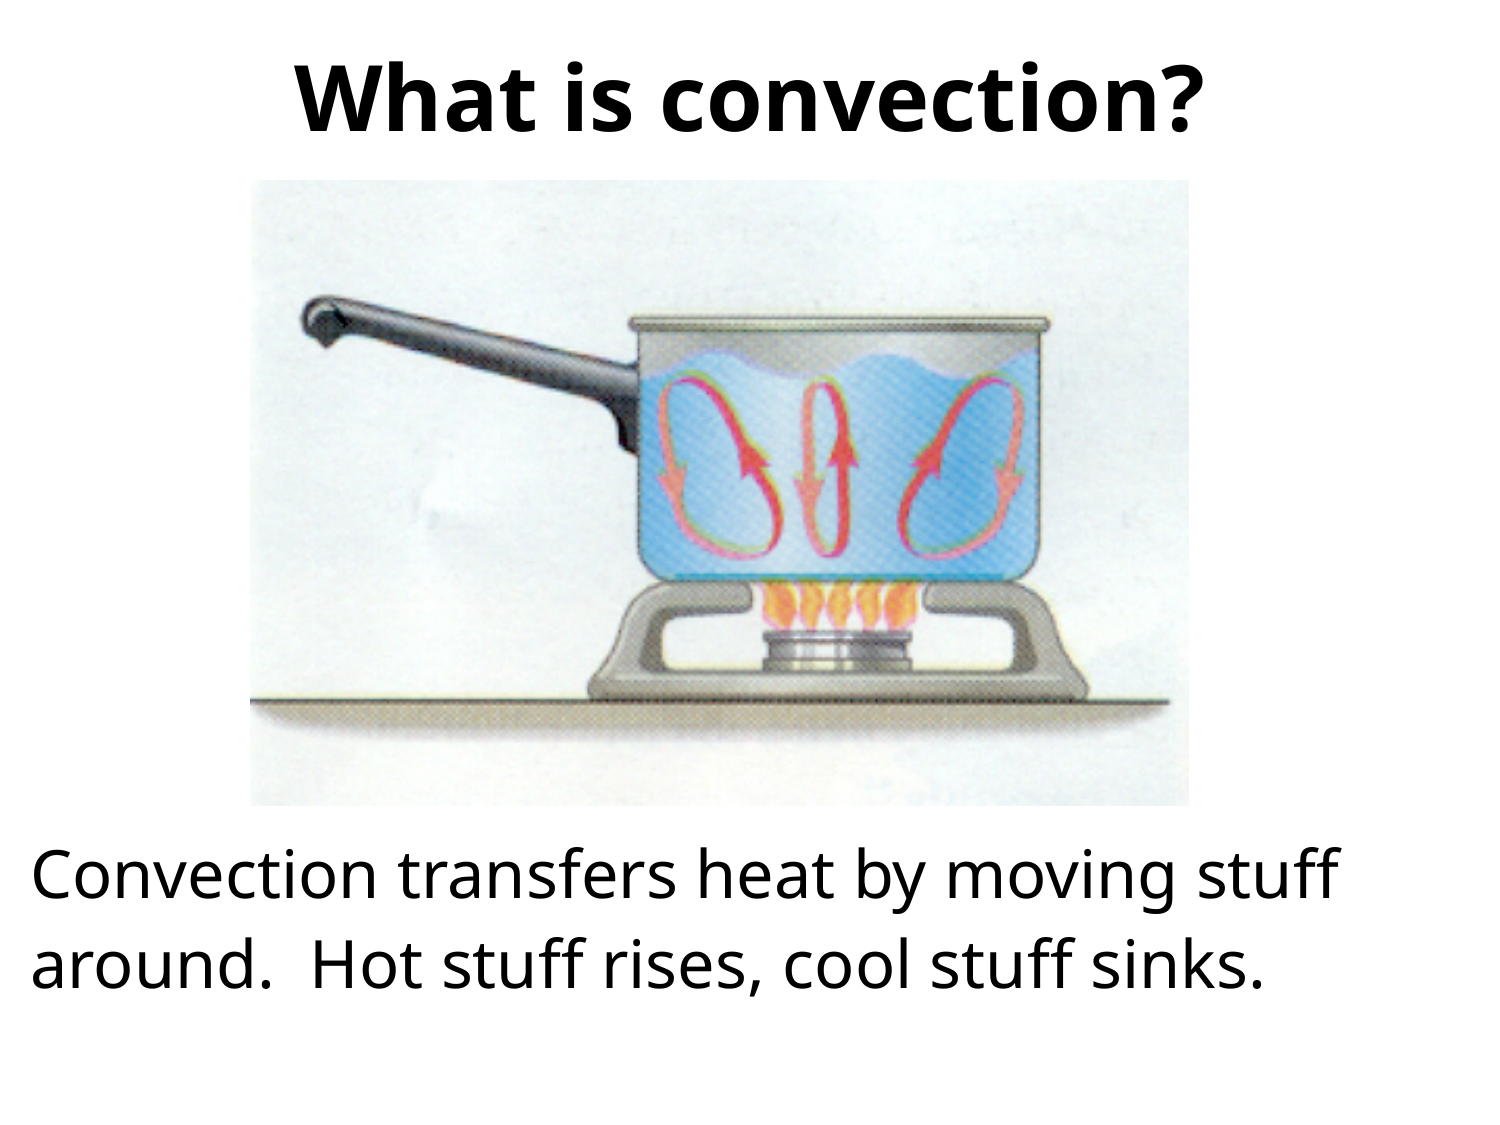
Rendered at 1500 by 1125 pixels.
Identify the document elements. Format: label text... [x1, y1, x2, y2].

title What is convection? [30, 42, 1471, 150]
picture [250, 180, 1189, 806]
list Convection transfers heat by moving stuff around. Hot stuff rises, cool stuff sinks. [30, 826, 1471, 1037]
